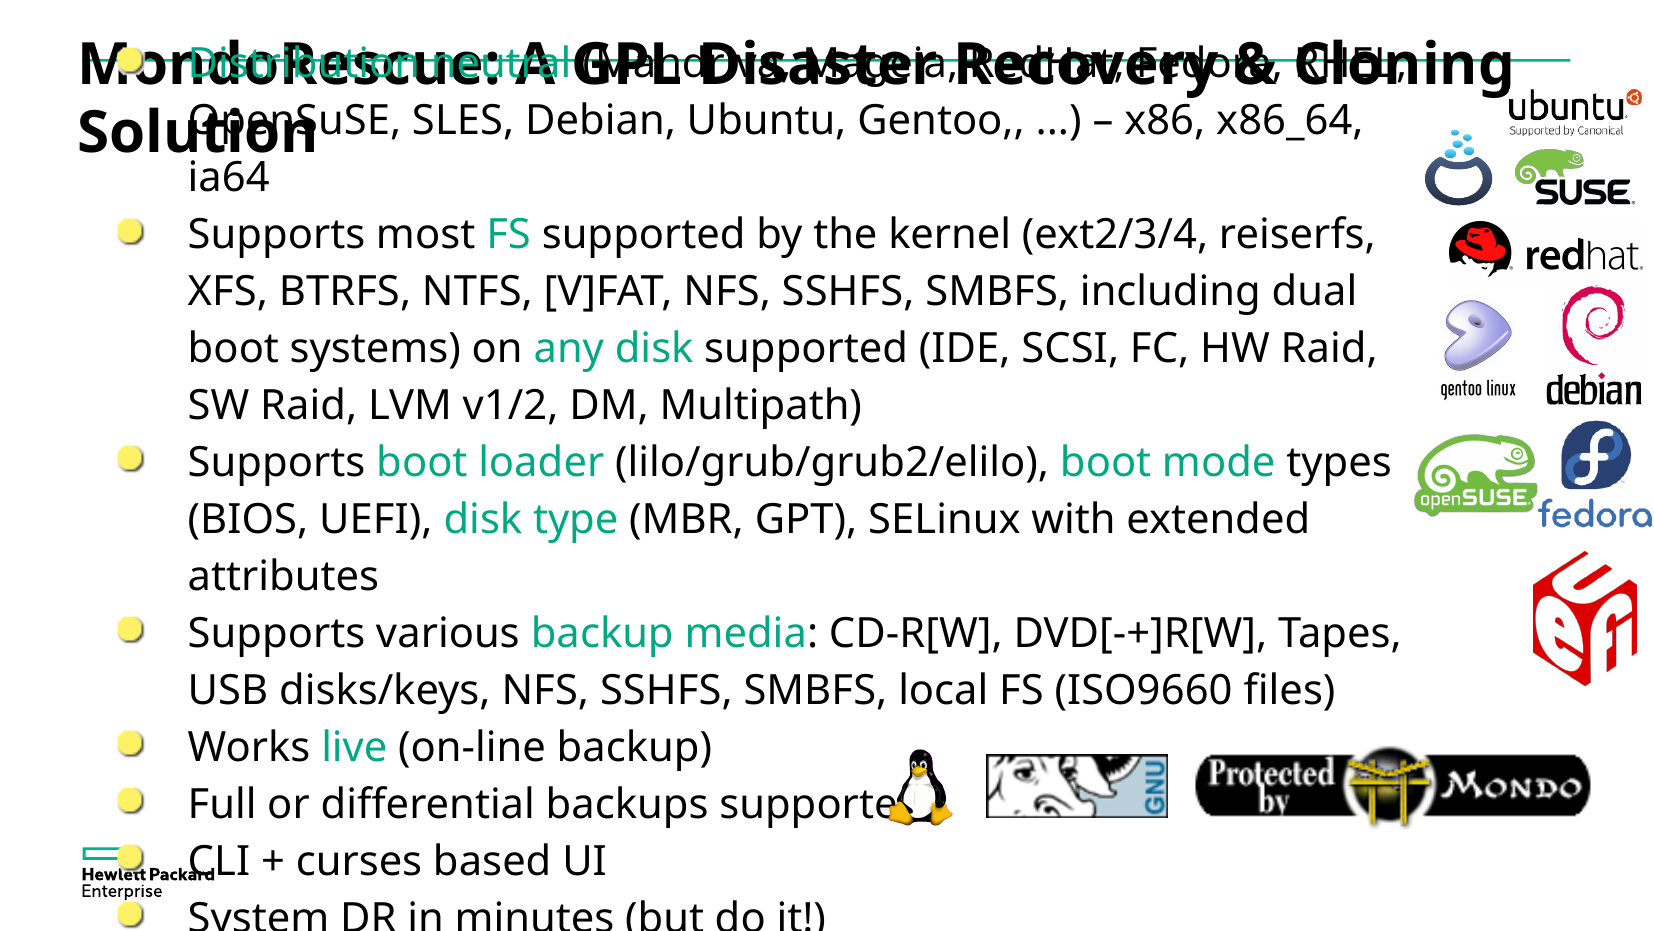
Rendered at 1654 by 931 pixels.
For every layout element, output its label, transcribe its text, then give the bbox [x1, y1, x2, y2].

picture [1194, 745, 1595, 829]
picture [1515, 149, 1635, 205]
text_box MondoRescue: A GPL Disaster Recovery & Cloning Solution [62, 15, 1600, 181]
text_box Distribution neutral (Mandriva, Mageia, RedHat, Fedora, RHEL, OpenSuSE, SLES, Debian, Ubuntu, Gentoo,, ...) – x86, x86_64, ia64 Supports most FS supported by the kernel (ext2/3/4, reiserfs, XFS, BTRFS, NTFS, [V]FAT, NFS, SSHFS, SMBFS, including dual boot systems) on any disk supported (IDE, SCSI, FC, HW Raid, SW Raid, LVM v1/2, DM, Multipath) Supports boot loader (lilo/grub/grub2/elilo), boot mode types (BIOS, UEFI), disk type (MBR, GPT), SELinux with extended attributes Supports various backup media: CD-R[W], DVD[-+]R[W], Tapes, USB disks/keys, NFS, SSHFS, SMBFS, local FS (ISO9660 files) Works live (on-line backup) Full or differential backups supported CLI + curses based UI System DR in minutes (but do it!) Goal of the current presentation ! [90, 143, 1447, 891]
picture [116, 900, 147, 931]
picture [1533, 551, 1637, 687]
picture [116, 46, 147, 77]
picture [882, 740, 966, 832]
picture [1405, 221, 1654, 546]
picture [1416, 127, 1500, 208]
picture [1509, 89, 1642, 136]
picture [986, 754, 1168, 818]
